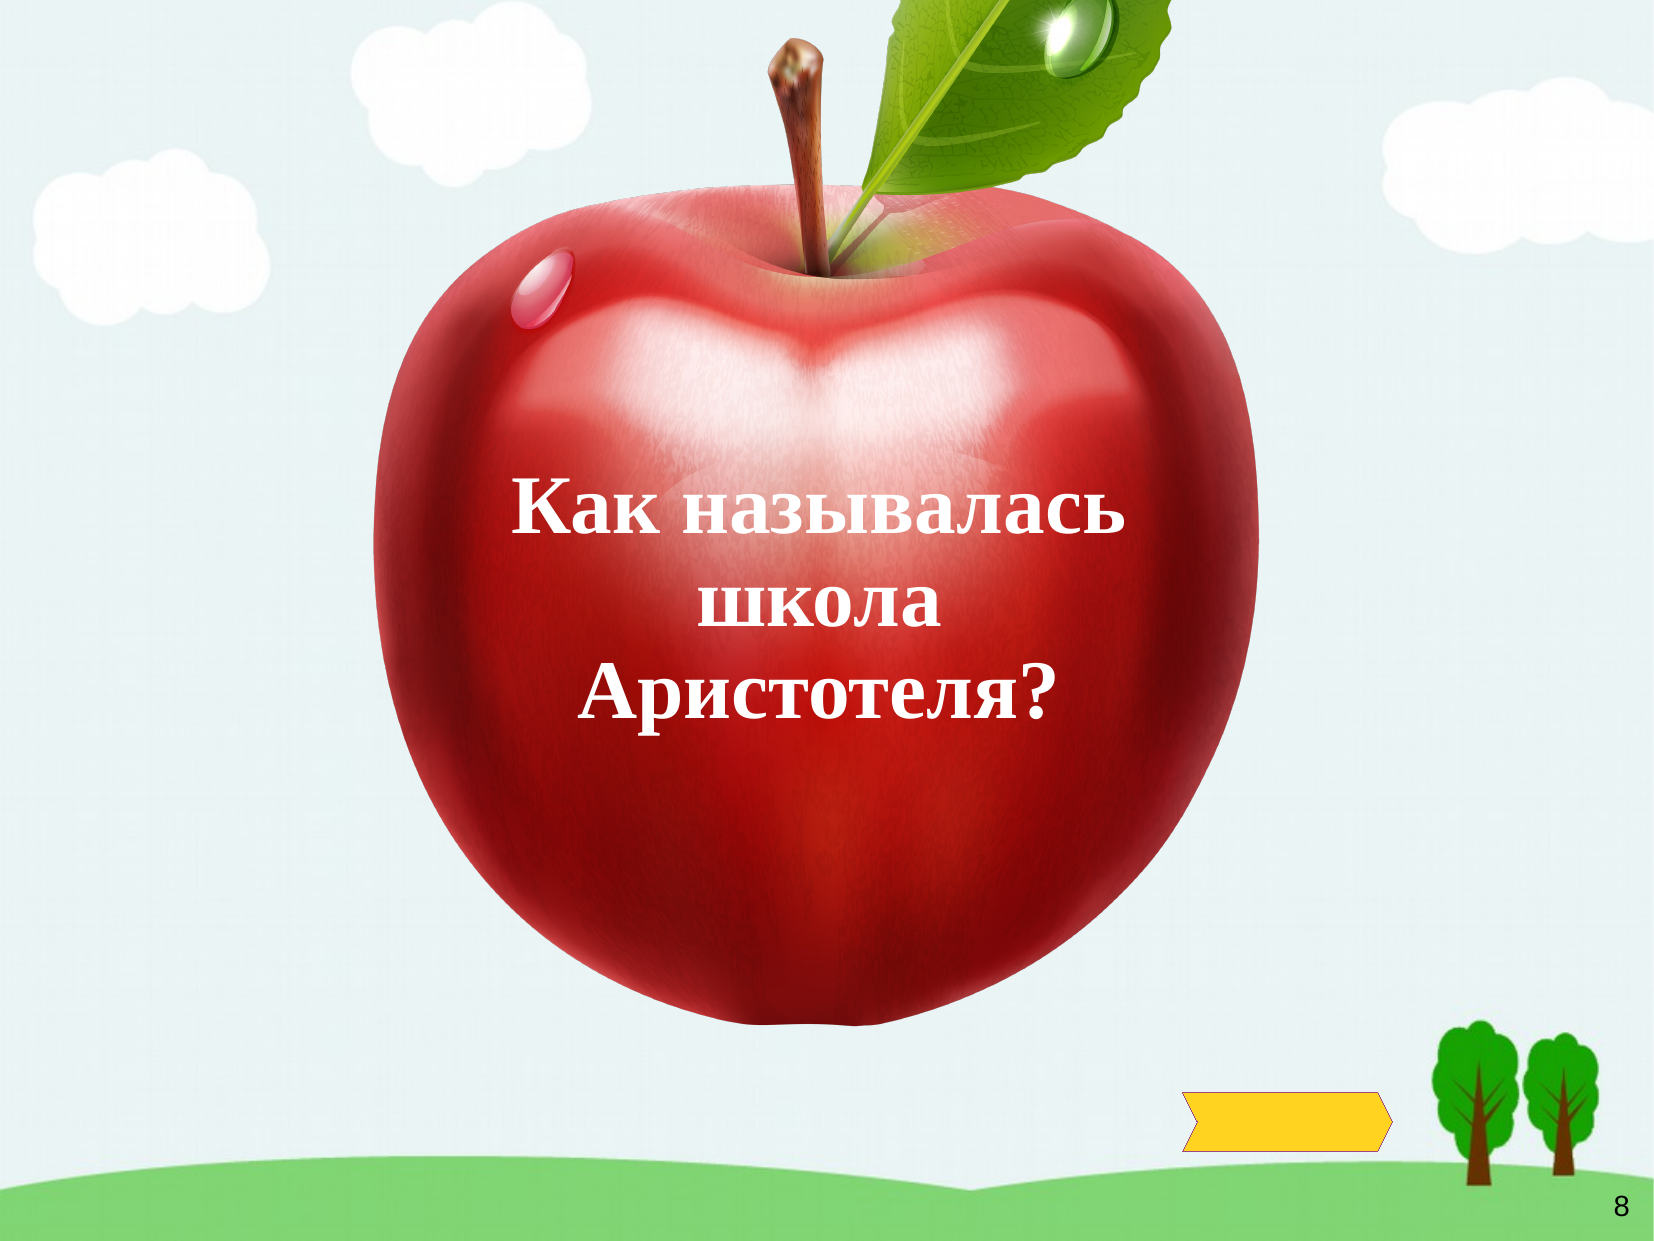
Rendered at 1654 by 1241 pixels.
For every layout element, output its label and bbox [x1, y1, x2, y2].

text_box [1182, 1092, 1393, 1152]
picture [0, 0, 1654, 1241]
